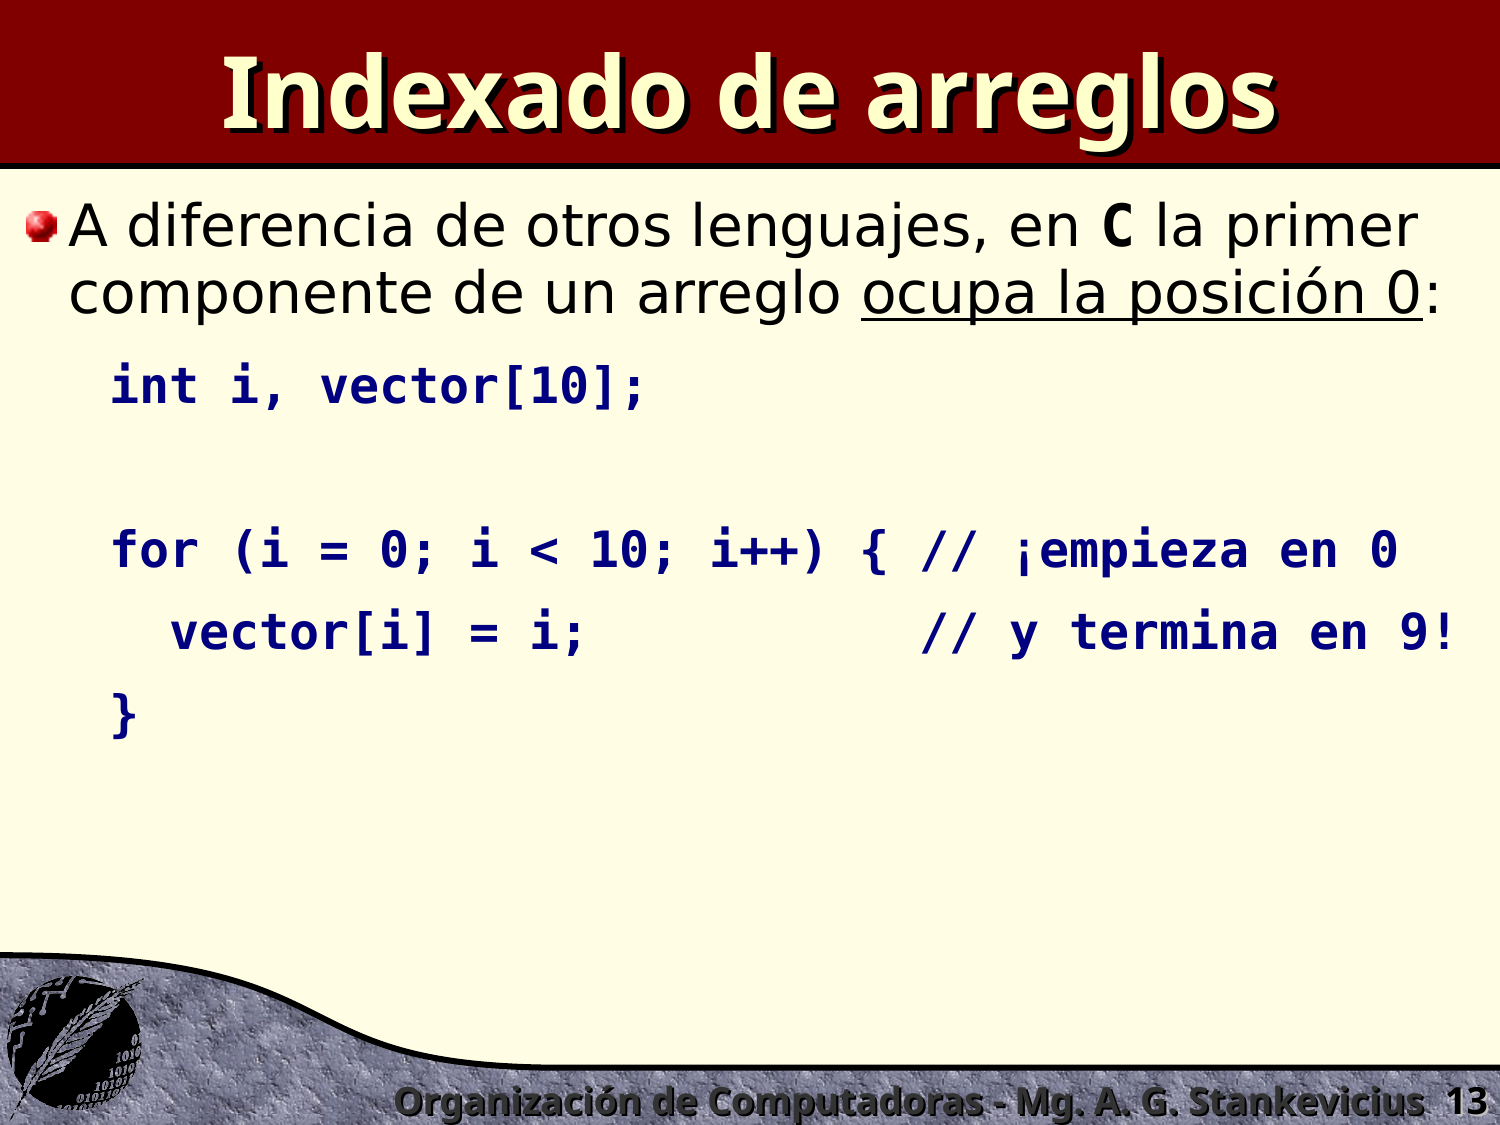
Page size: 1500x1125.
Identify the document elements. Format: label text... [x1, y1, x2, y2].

title Indexado de arreglos [15, 5, 1485, 160]
picture [1058, 1100, 1065, 1110]
picture [448, 1100, 455, 1110]
picture [0, 959, 1500, 1125]
picture [802, 1100, 806, 1110]
list A diferencia de otros lenguajes, en C la primer componente de un arreglo ocupa la posición 0: int i, vector[10]; for (i = 0; i < 10; i++) { // ¡empieza en 0 vector[i] = i; // y termina en 9! } [11, 192, 1486, 935]
